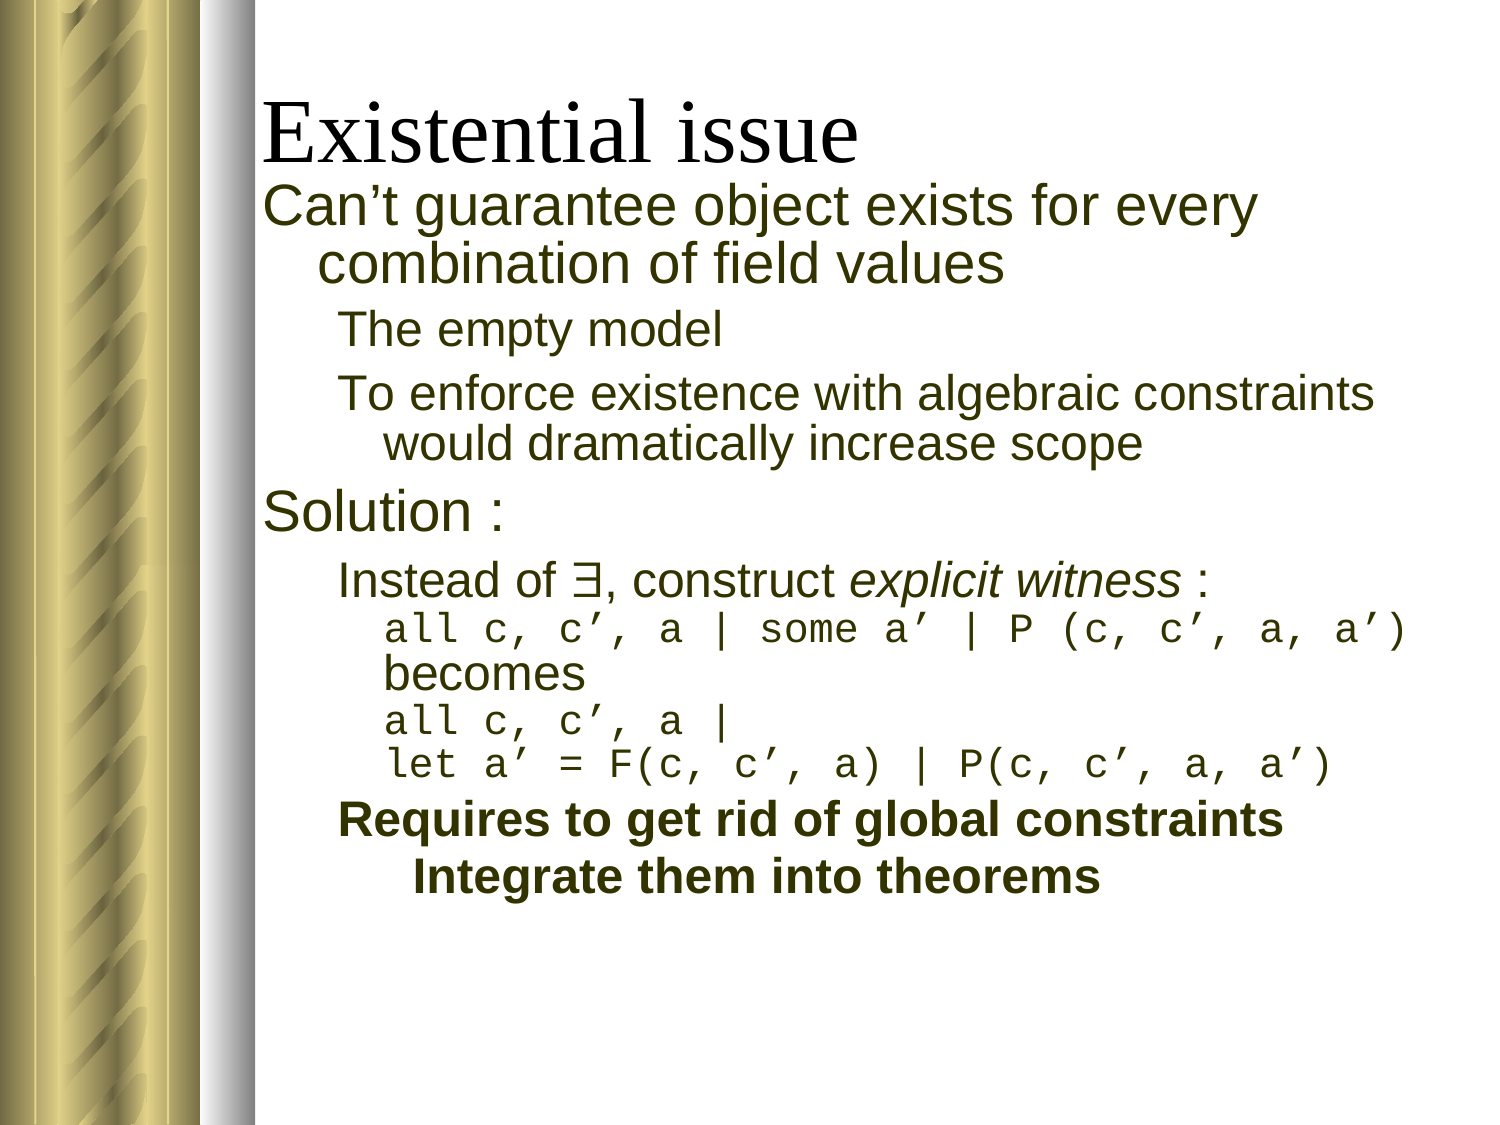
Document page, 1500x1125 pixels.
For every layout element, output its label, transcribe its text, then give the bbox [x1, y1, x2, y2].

title Existential issue [246, 60, 1476, 203]
list Can’t guarantee object exists for every combination of field values The empty model To enforce existence with algebraic constraints would dramatically increase scope Solution : Instead of ∃, construct explicit witness : all c, c’, a | some a’ | P (c, c’, a, a’) becomes all c, c’, a | let a’ = F(c, c’, a) | P(c, c’, a, a’) Requires to get rid of global constraints Integrate them into theorems [247, 171, 1477, 1100]
